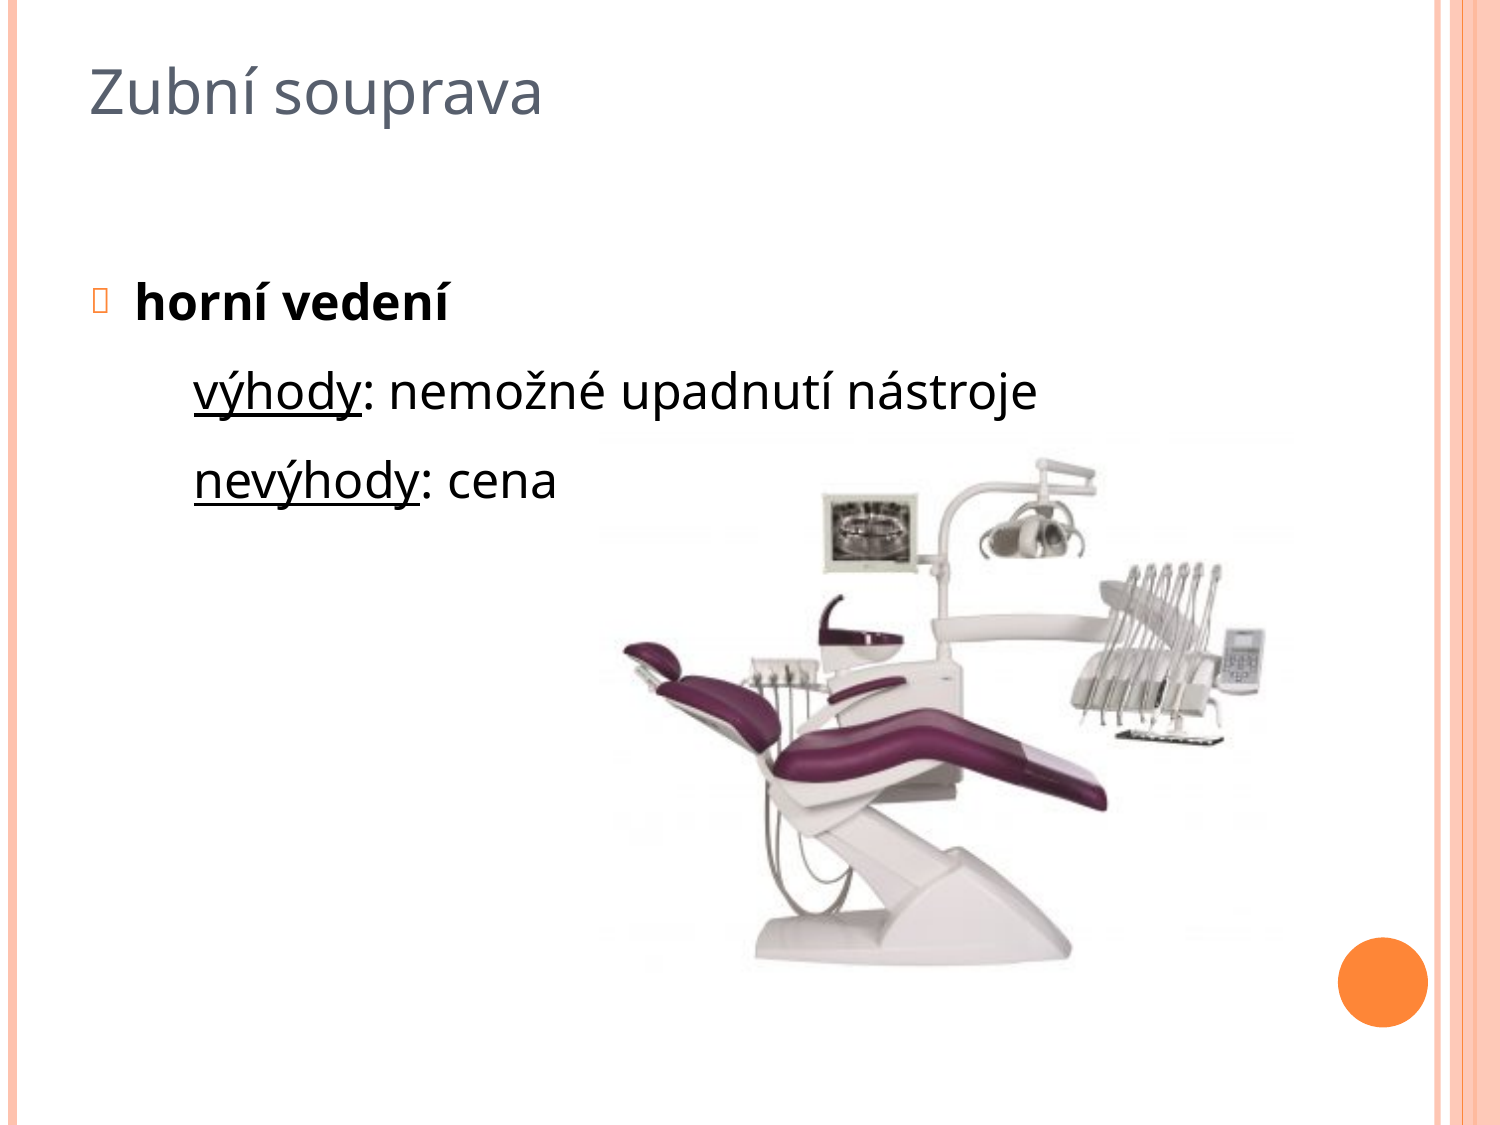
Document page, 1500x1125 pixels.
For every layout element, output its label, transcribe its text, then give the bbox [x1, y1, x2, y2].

picture [599, 432, 1294, 1000]
title Zubní souprava [75, 45, 1300, 233]
list horní vedení výhody: nemožné upadnutí nástroje nevýhody: cena [75, 262, 1300, 1062]
